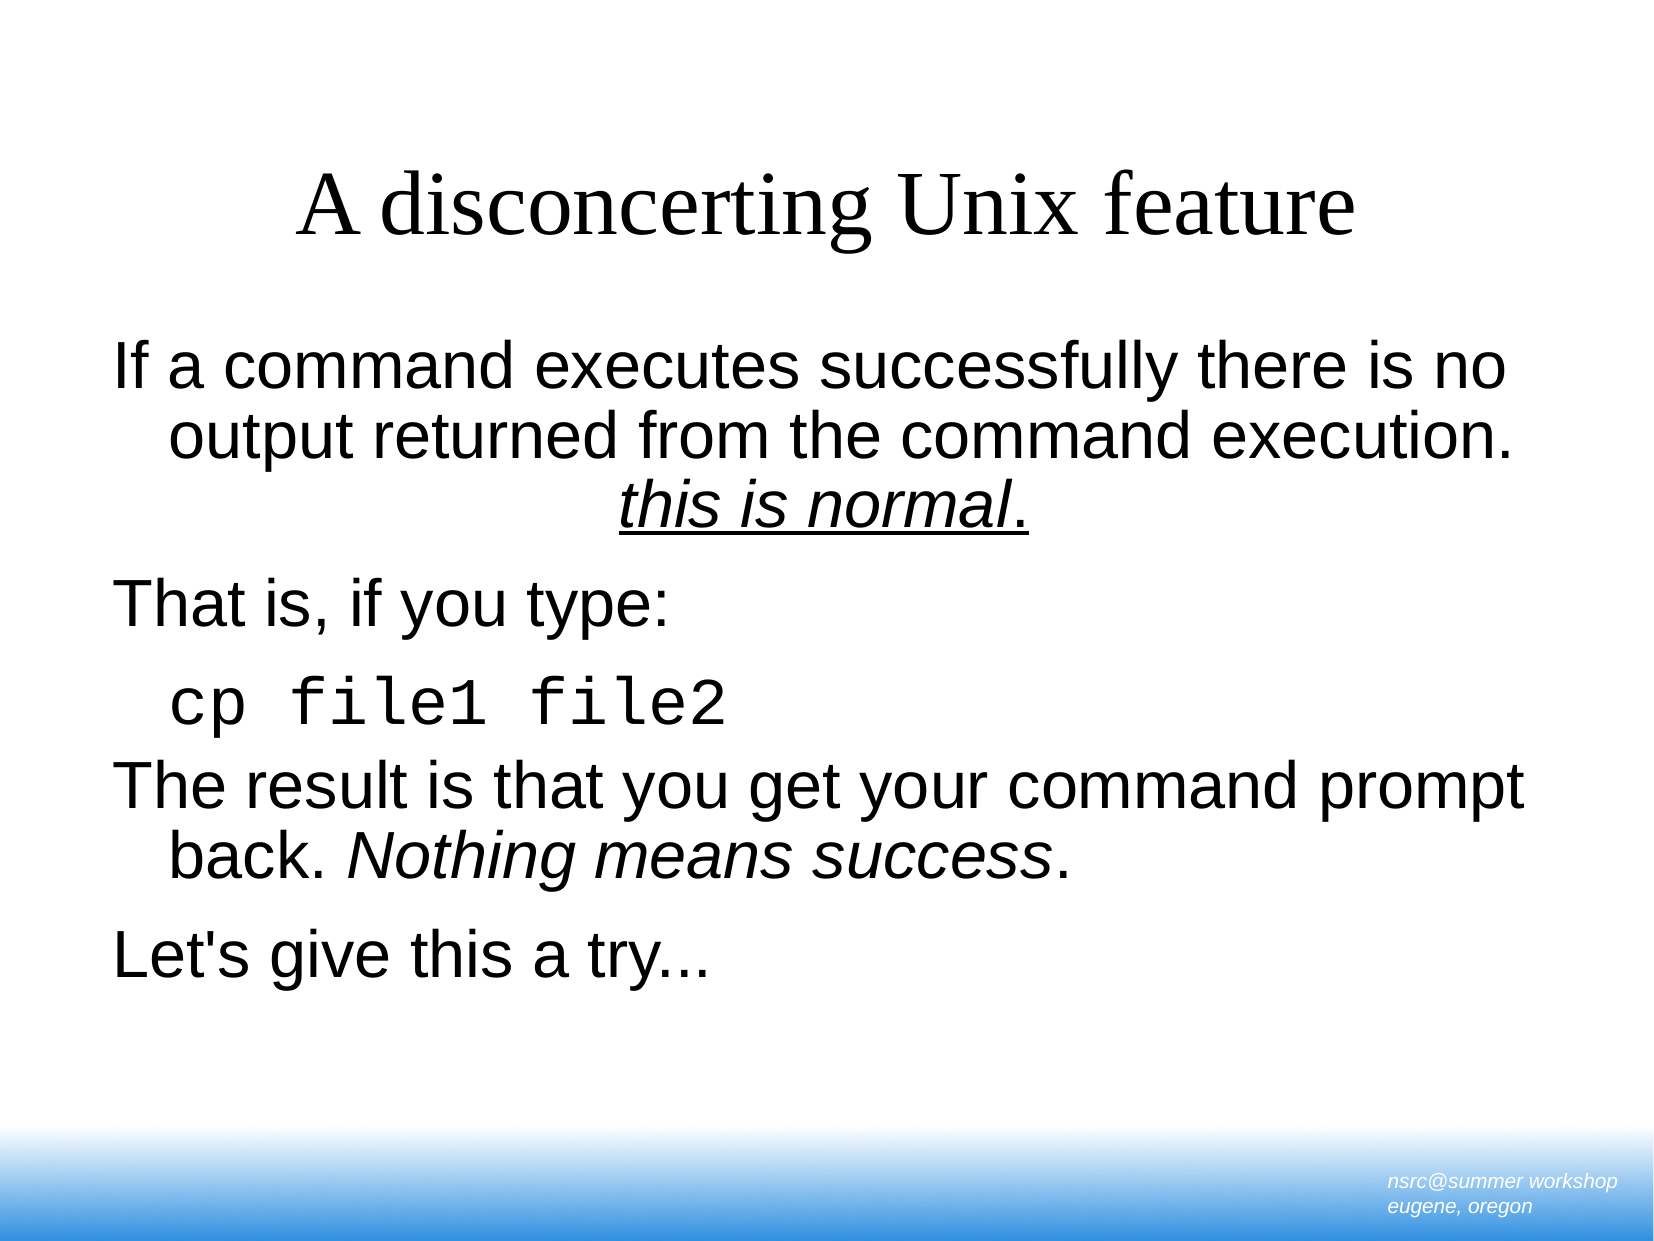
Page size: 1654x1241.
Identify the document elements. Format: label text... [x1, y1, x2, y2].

picture [0, 1124, 1654, 1241]
text_box nsrc@summer workshop eugene, oregon [1387, 1169, 1644, 1216]
title A disconcerting Unix feature [121, 79, 1534, 333]
list If a command executes successfully there is no output returned from the command execution. this is normal. That is, if you type: cp file1 file2 The result is that you get your command prompt back. Nothing means success. Let's give this a try... [112, 333, 1534, 1063]
